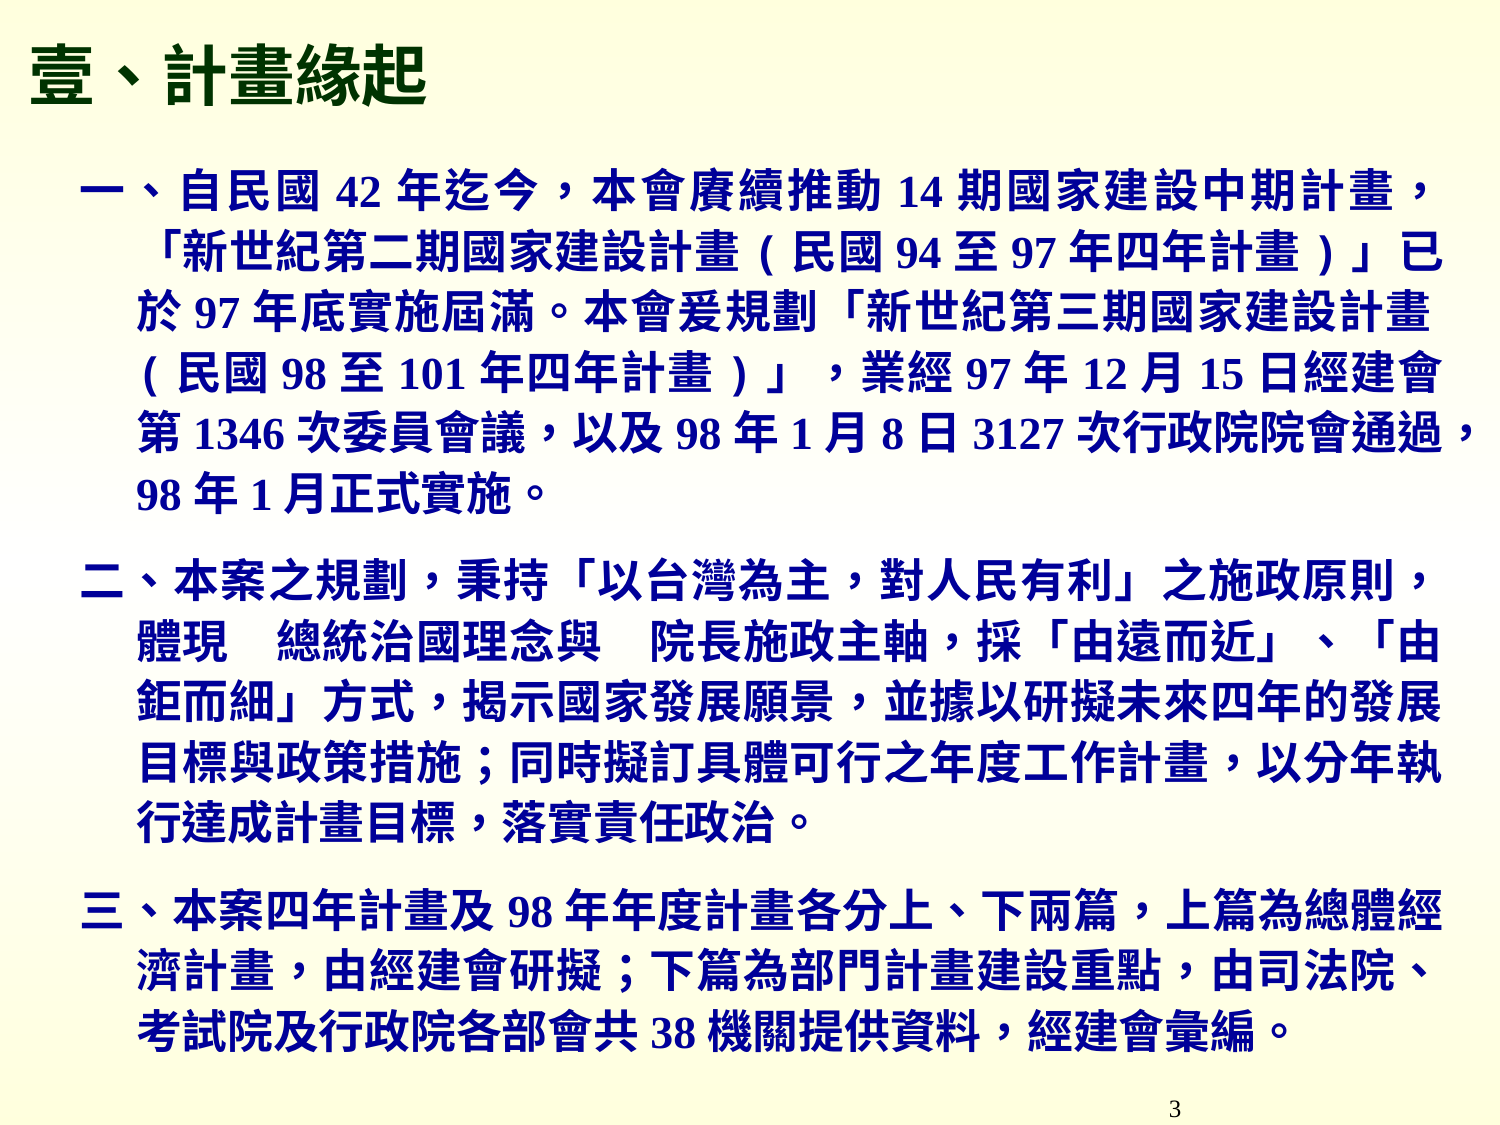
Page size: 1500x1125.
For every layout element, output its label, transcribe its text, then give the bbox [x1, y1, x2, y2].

text_box [1153, 1055, 1500, 1125]
text_box 一、自民國42年迄今，本會賡續推動14期國家建設中期計畫，「新世紀第二期國家建設計畫(民國94至97年四年計畫)」已於97年底實施屆滿。本會爰規劃「新世紀第三期國家建設計畫(民國98至101年四年計畫)」，業經97年12月15日經建會第1346次委員會議，以及98年1月8日3127次行政院院會通過，98年1月正式實施。 二、本案之規劃，秉持「以台灣為主，對人民有利」之施政原則，體現 總統治國理念與 院長施政主軸，採「由遠而近」、「由鉅而細」方式，揭示國家發展願景，並據以研擬未來四年的發展目標與政策措施；同時擬訂具體可行之年度工作計畫，以分年執行達成計畫目標，落實責任政治。 三、本案四年計畫及98年年度計畫各分上、下兩篇，上篇為總體經濟計畫，由經建會研擬；下篇為部門計畫建設重點，由司法院、考試院及行政院各部會共38機關提供資料，經建會彙編。 [64, 148, 1459, 1005]
text_box 壹、計畫緣起 [13, 26, 1500, 122]
